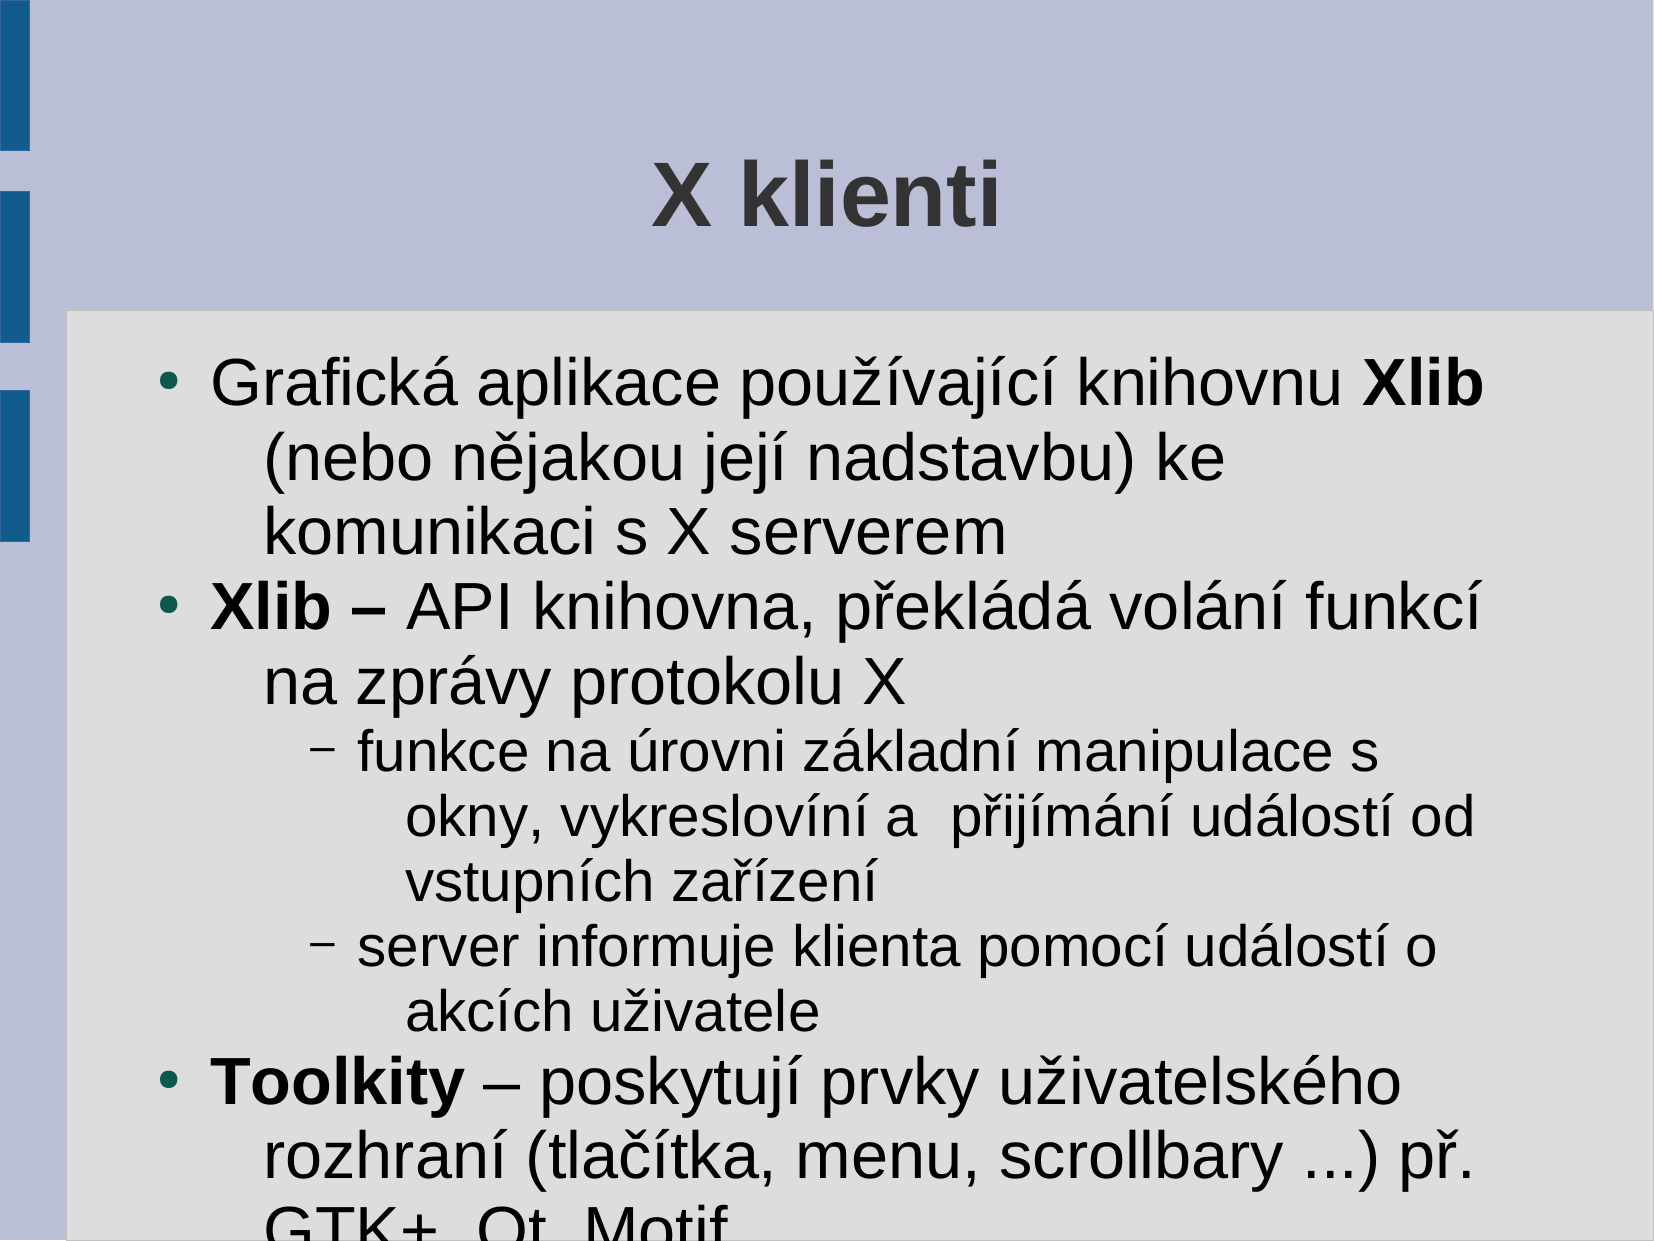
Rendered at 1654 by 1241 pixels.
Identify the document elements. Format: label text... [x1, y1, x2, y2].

title X klienti [121, 91, 1534, 299]
list Grafická aplikace používající knihovnu Xlib (nebo nějakou její nadstavbu) ke komunikaci s X serverem Xlib – API knihovna, překládá volání funkcí na zprávy protokolu X funkce na úrovni základní manipulace s okny, vykreslovíní a přijímání událostí od vstupních zařízení server informuje klienta pomocí událostí o akcích uživatele Toolkity – poskytují prvky uživatelského rozhraní (tlačítka, menu, scrollbary ...) př. GTK+, Qt, Motif ... [121, 344, 1534, 1127]
